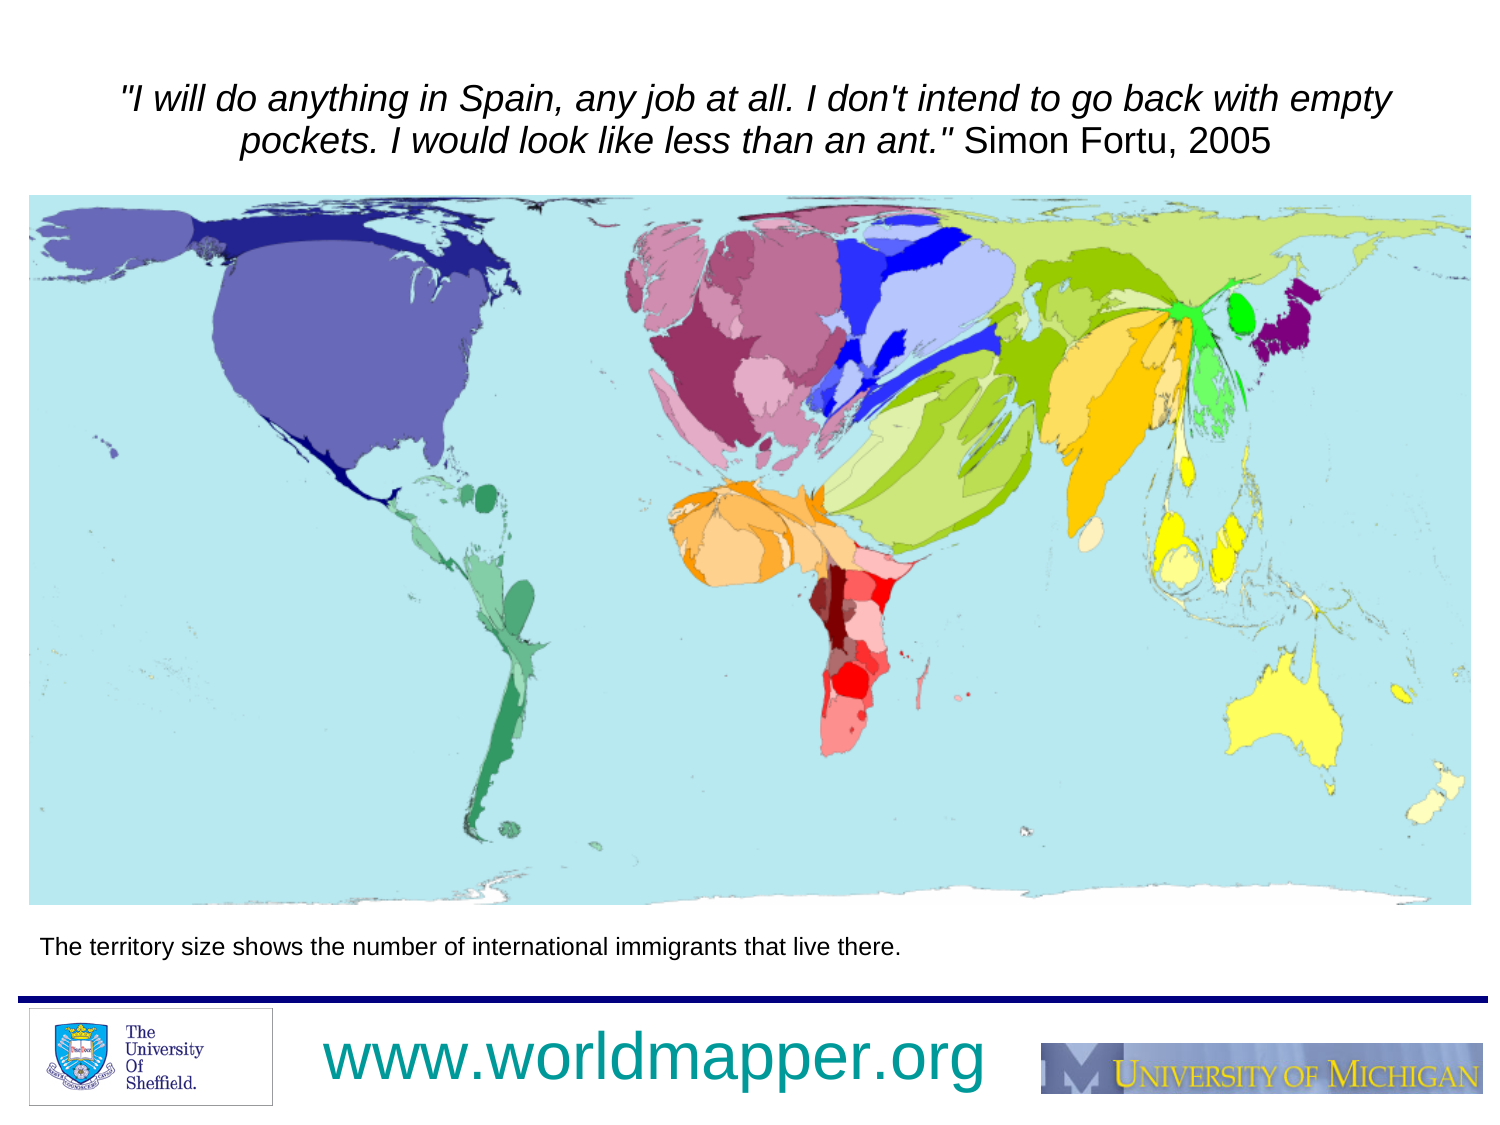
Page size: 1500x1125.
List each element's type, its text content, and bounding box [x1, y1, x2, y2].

picture [29, 1008, 273, 1106]
title "I will do anything in Spain, any job at all. I don't intend to go back with empty pockets. I would look like less than an ant." Simon Fortu, 2005 [76, 42, 1436, 195]
picture [29, 195, 1471, 905]
picture [1041, 1043, 1483, 1094]
text_box The territory size shows the number of international immigrants that live there. [24, 925, 919, 969]
